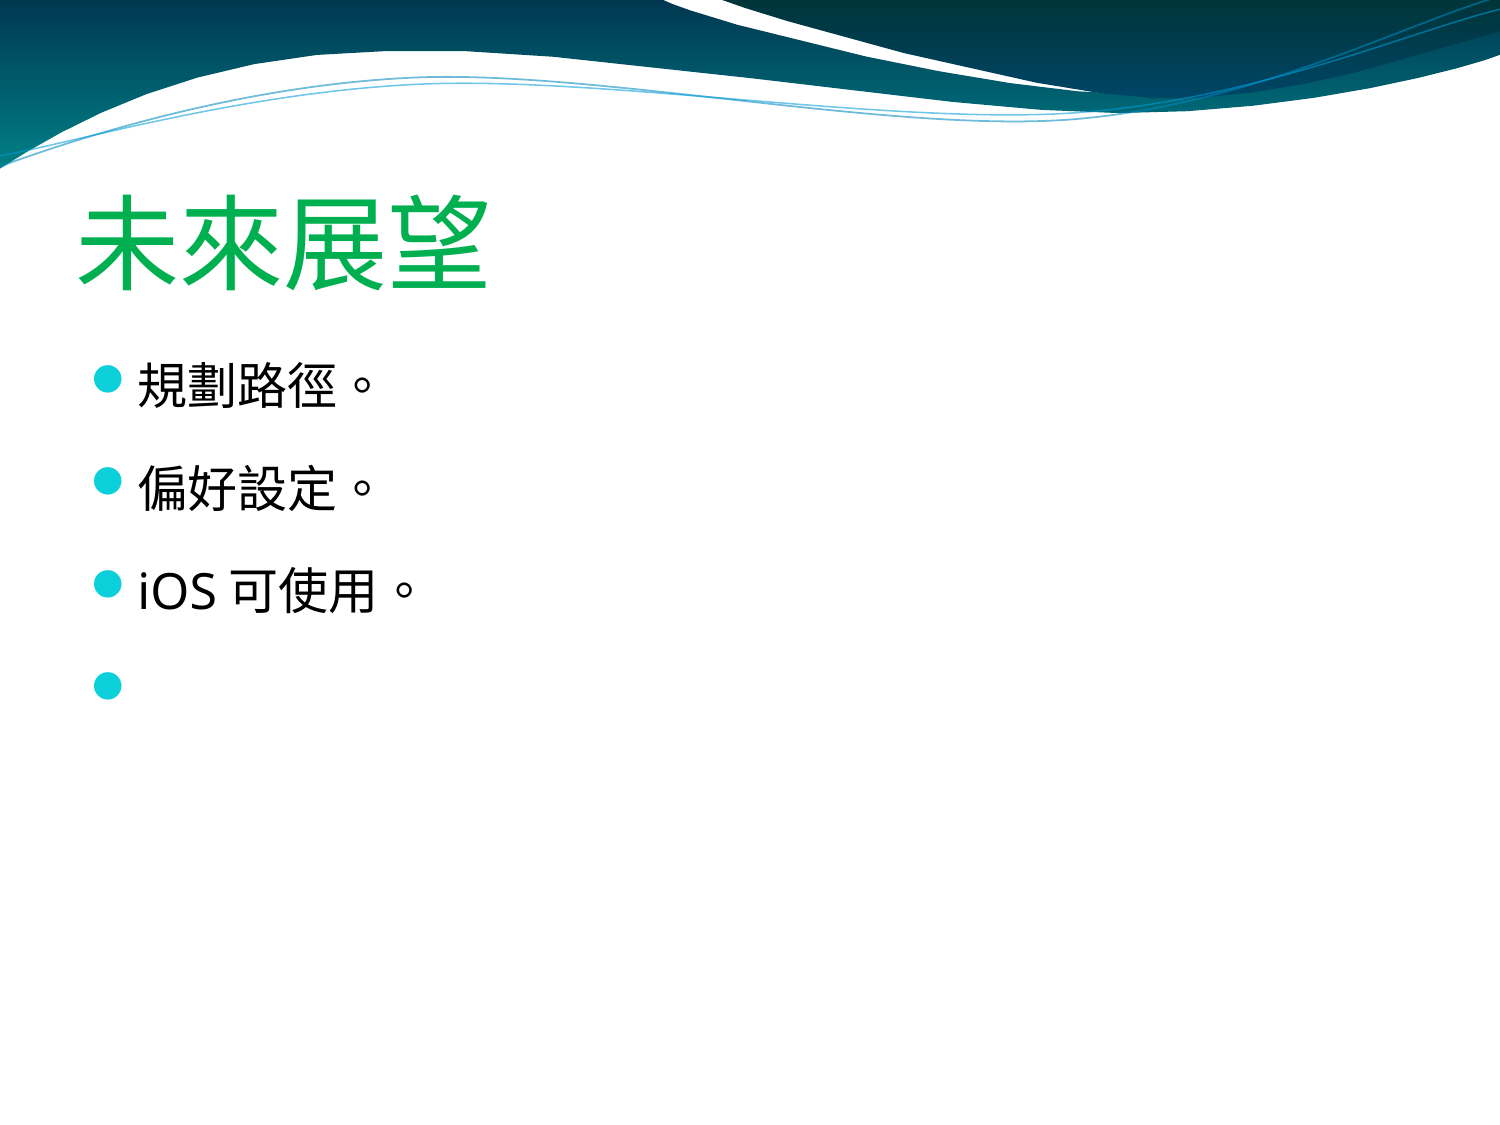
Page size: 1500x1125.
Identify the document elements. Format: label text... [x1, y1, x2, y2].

list 規劃路徑。 偏好設定。 iOS可使用。 [75, 317, 1426, 1038]
title 未來展望 [75, 115, 1426, 304]
